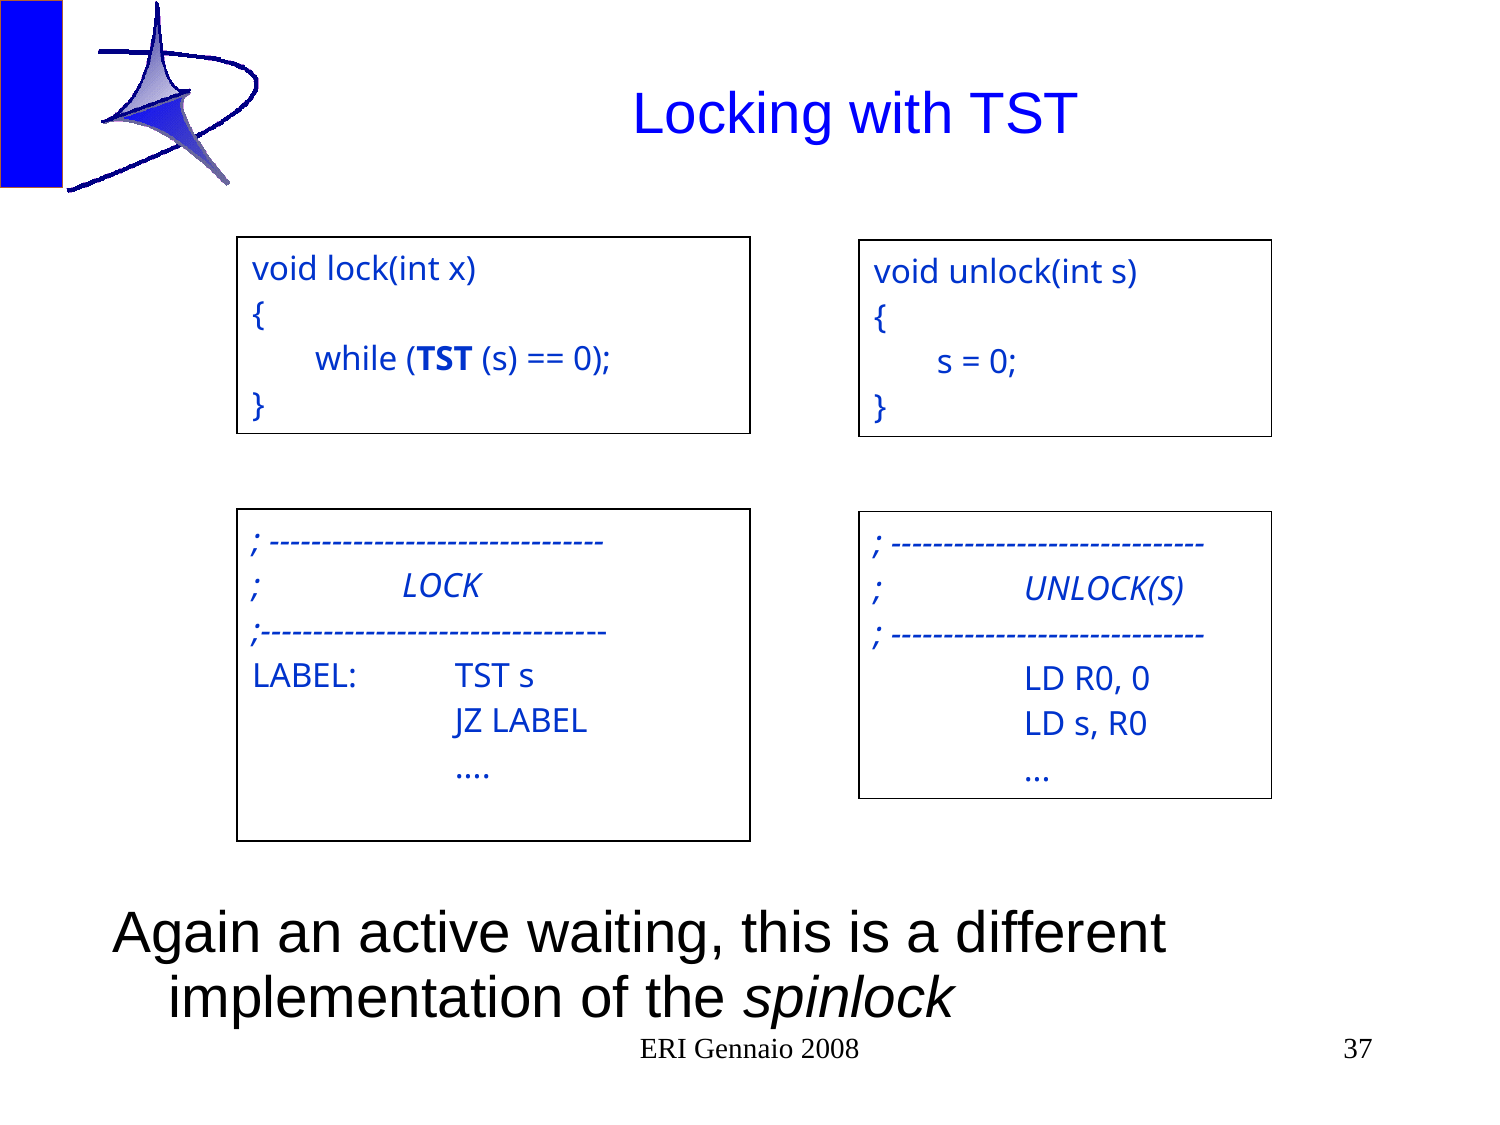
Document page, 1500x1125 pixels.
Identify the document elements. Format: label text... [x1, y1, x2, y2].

text_box ; -------------------------------- ; LOCK ;--------------------------------- LABEL: TST s JZ LABEL .... [237, 508, 750, 841]
text_box void lock(int x) { while (TST (s) == 0); } [237, 237, 750, 434]
text_box ; ------------------------------ ; UNLOCK(S) ; ------------------------------ LD R0, 0 LD s, R0 ... [859, 511, 1272, 799]
title Locking with TST [262, 39, 1450, 188]
text_box void unlock(int s) { s = 0; } [859, 239, 1272, 437]
list Again an active waiting, this is a different implementation of the spinlock [112, 900, 1450, 1031]
picture [62, 0, 263, 197]
